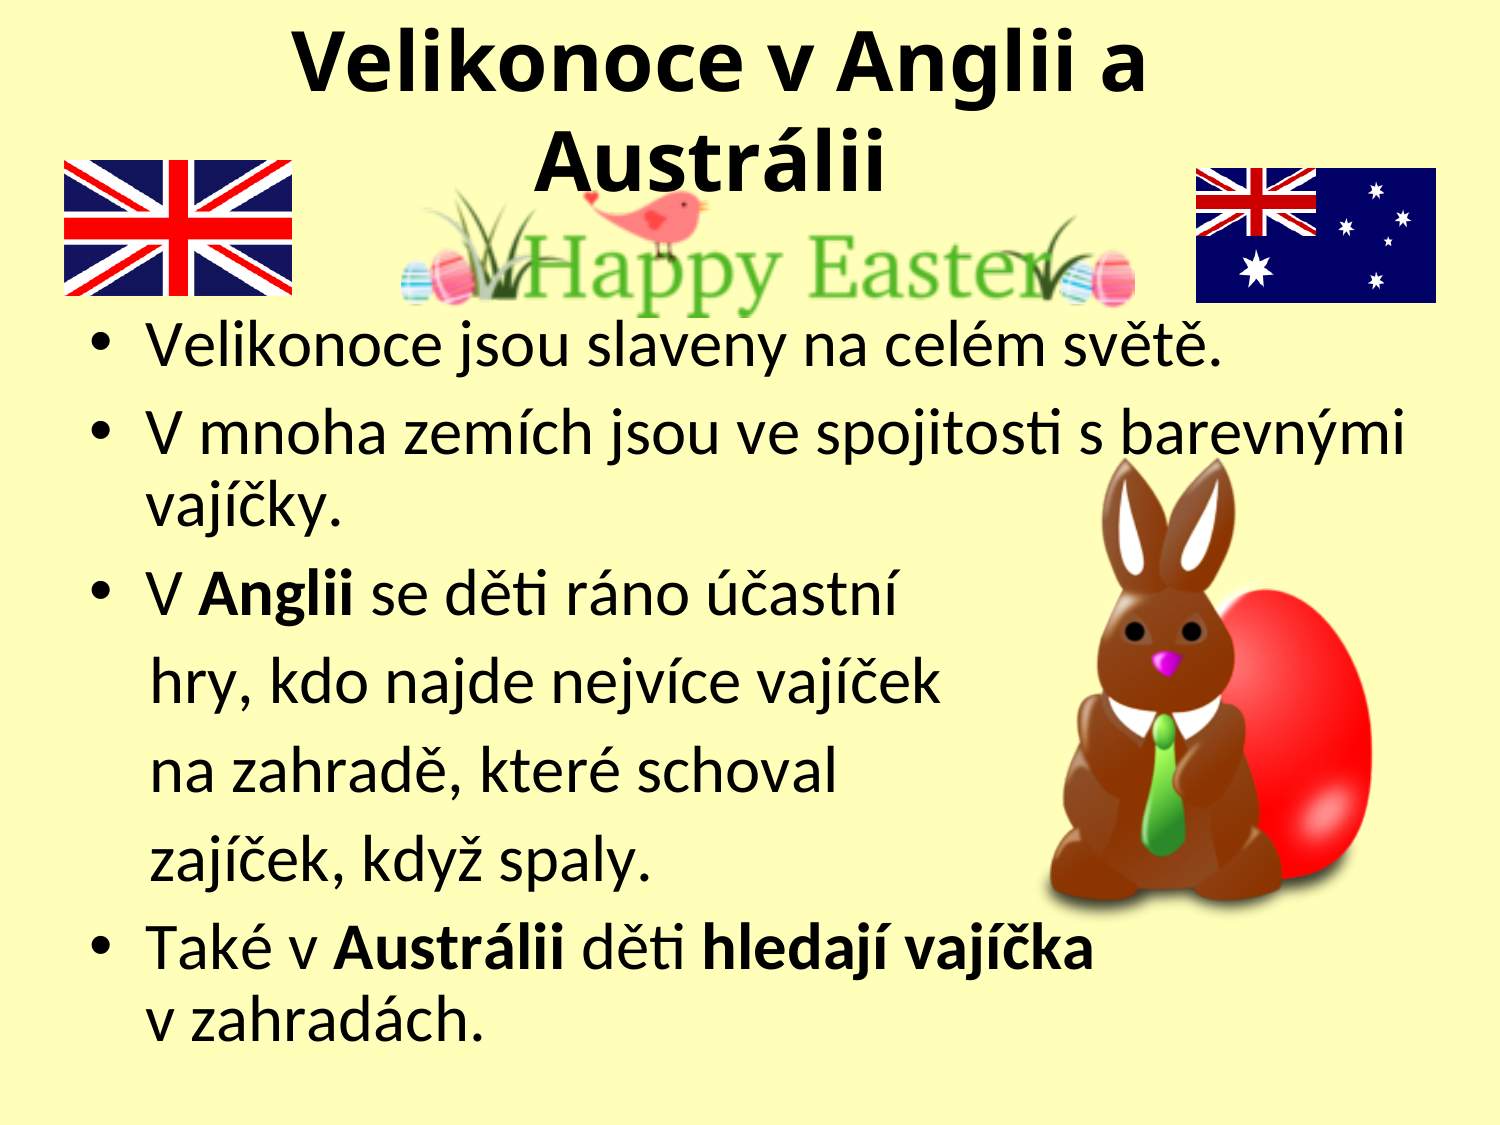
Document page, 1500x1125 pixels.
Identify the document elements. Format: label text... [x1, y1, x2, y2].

title Velikonoce v Anglii a Austrálii [136, 30, 1306, 185]
picture [64, 160, 292, 296]
picture [401, 184, 1135, 318]
list Velikonoce jsou slaveny na celém světě. V mnoha zemích jsou ve spojitosti s barevnými vajíčky. V Anglii se děti ráno účastní hry, kdo najde nejvíce vajíček na zahradě, které schoval zajíček, když spaly. Také v Austrálii děti hledají vajíčka v zahradách. [74, 301, 1447, 1064]
picture [1033, 456, 1388, 927]
picture [1196, 168, 1436, 303]
